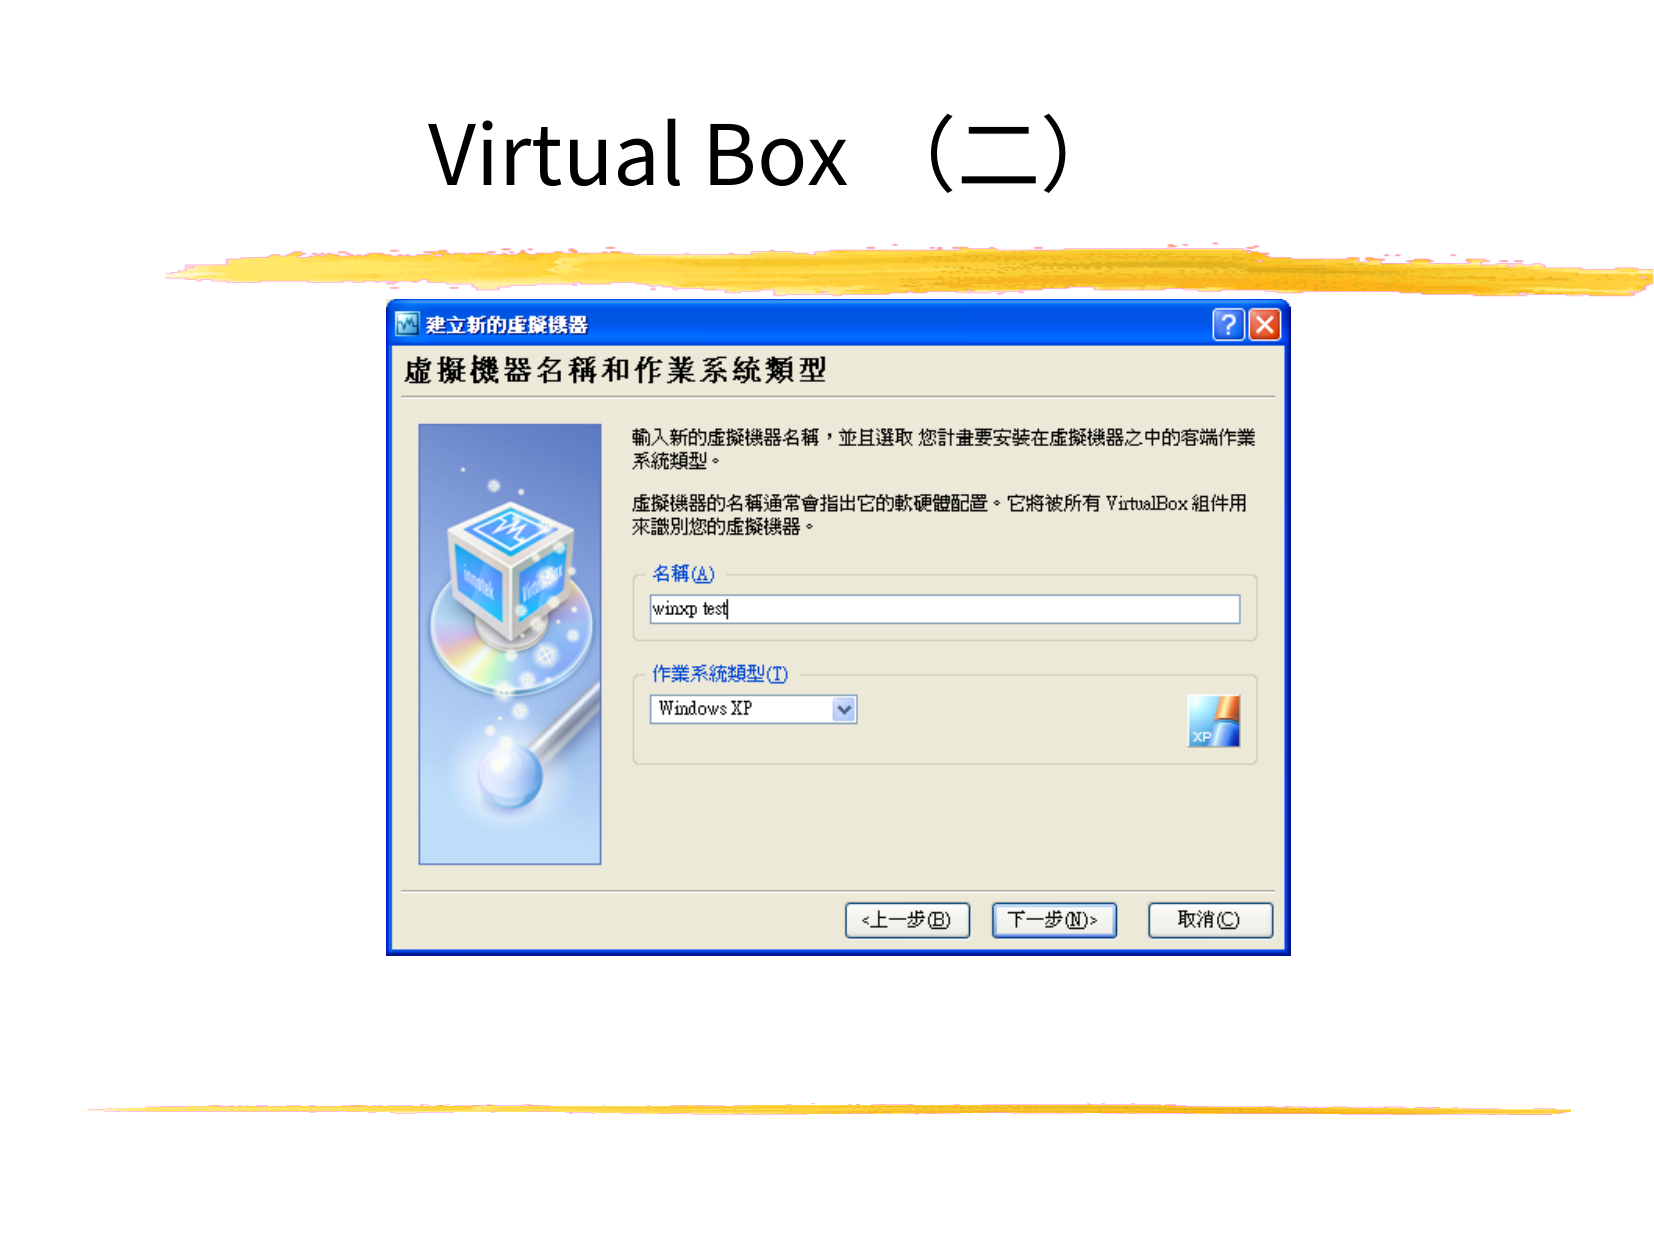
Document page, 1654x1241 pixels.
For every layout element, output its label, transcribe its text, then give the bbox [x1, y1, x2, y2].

title Virtual Box（二） [73, 39, 1479, 249]
picture [165, 237, 1654, 956]
picture [82, 1102, 1571, 1117]
